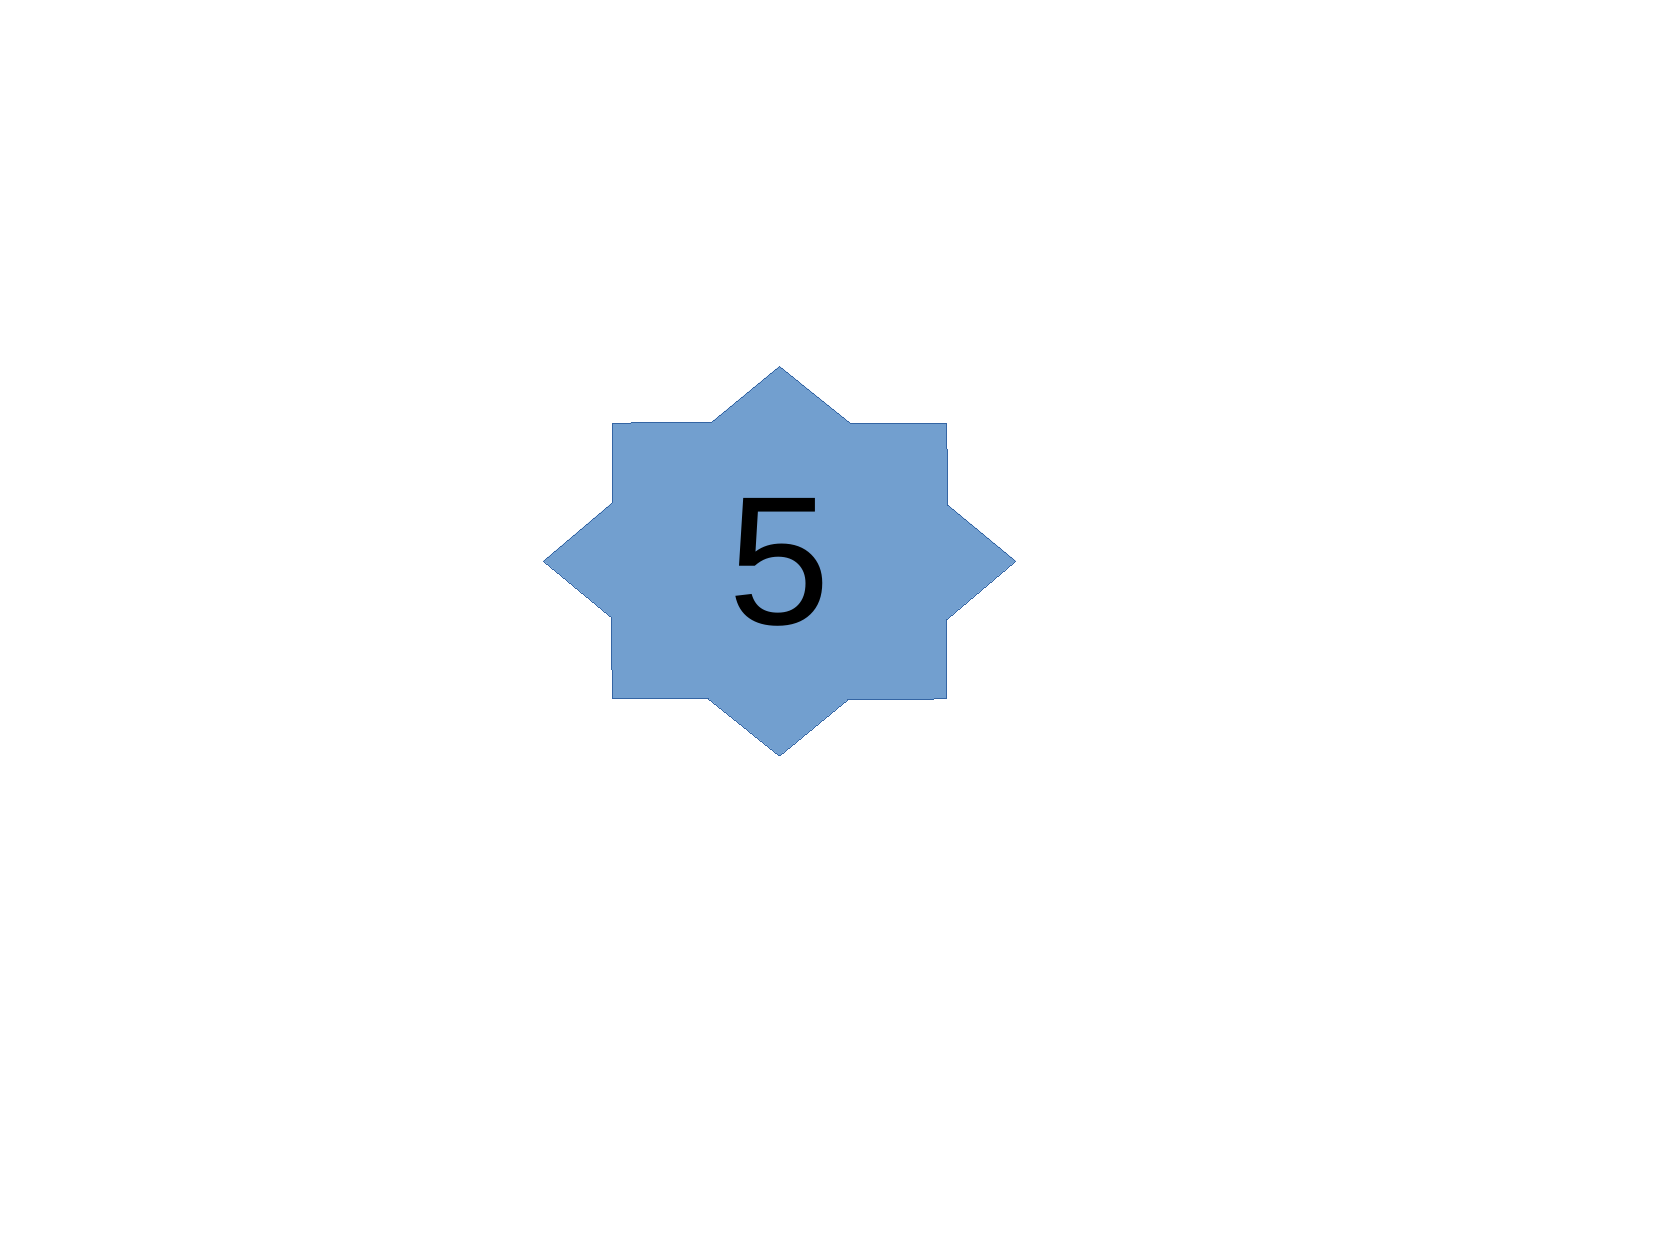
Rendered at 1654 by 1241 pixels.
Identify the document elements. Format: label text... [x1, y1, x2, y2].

text_box 5 [543, 366, 1016, 756]
